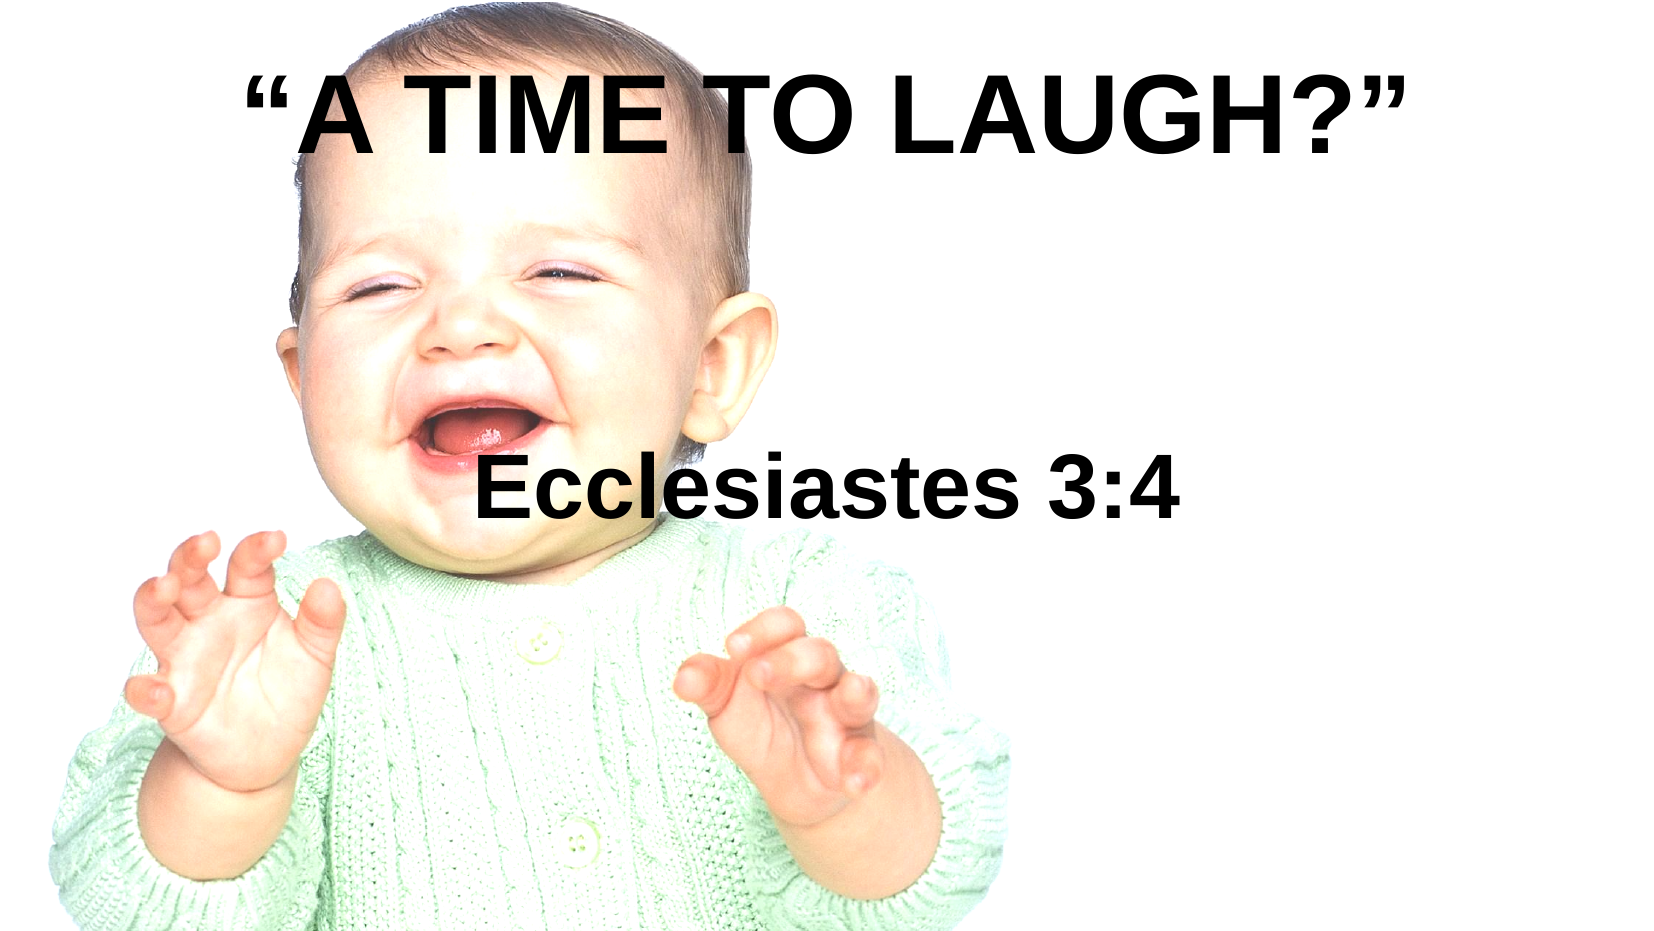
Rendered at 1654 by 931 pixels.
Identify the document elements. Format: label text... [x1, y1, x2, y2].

picture [0, 2, 1652, 931]
subtitle Ecclesiastes 3:4 [82, 217, 1571, 758]
title “A TIME TO LAUGH?” [82, 37, 1571, 193]
